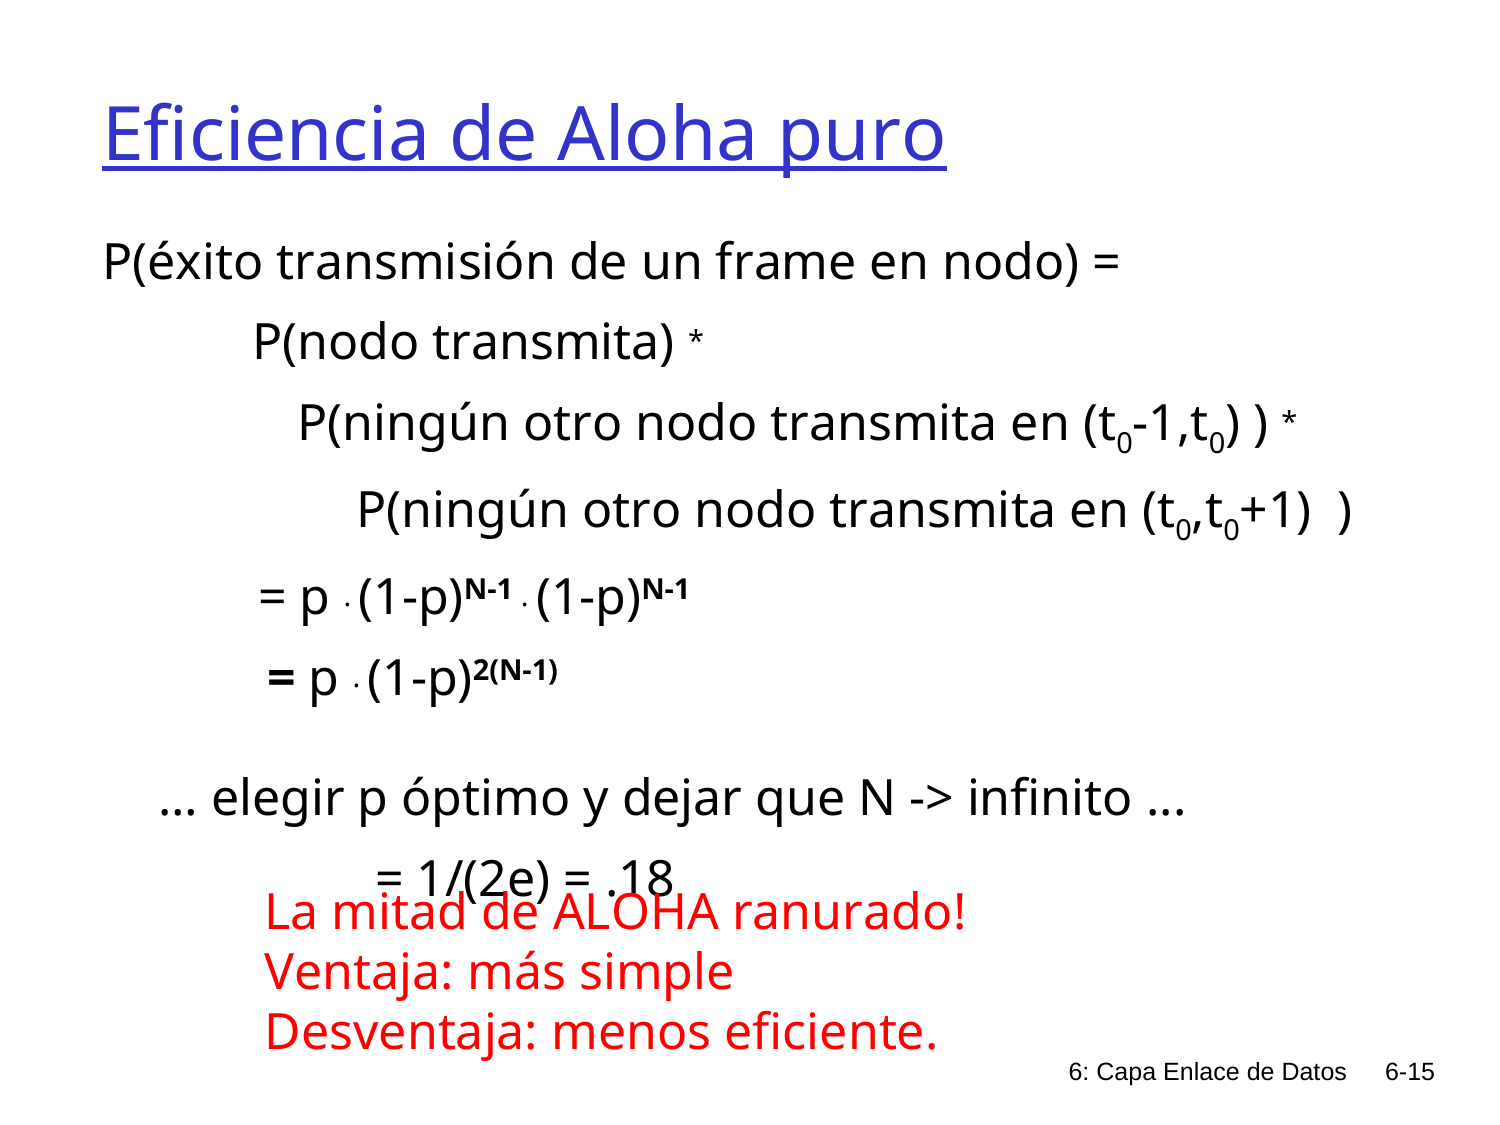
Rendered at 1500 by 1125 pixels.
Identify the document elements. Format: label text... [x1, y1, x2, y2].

text_box La mitad de ALOHA ranurado! Ventaja: más simple Desventaja: menos eficiente. [249, 872, 982, 1068]
title Eficiencia de Aloha puro [87, 37, 1363, 217]
list P(éxito transmisión de un frame en nodo) = P(nodo transmita) * P(ningún otro nodo transmita en (t0-1,t0) ) * P(ningún otro nodo transmita en (t0,t0+1) ) = p . (1-p)N-1 . (1-p)N-1 = p . (1-p)2(N-1) … elegir p óptimo y dejar que N -> infinito ... = 1/(2e) = .18 [87, 217, 1444, 981]
